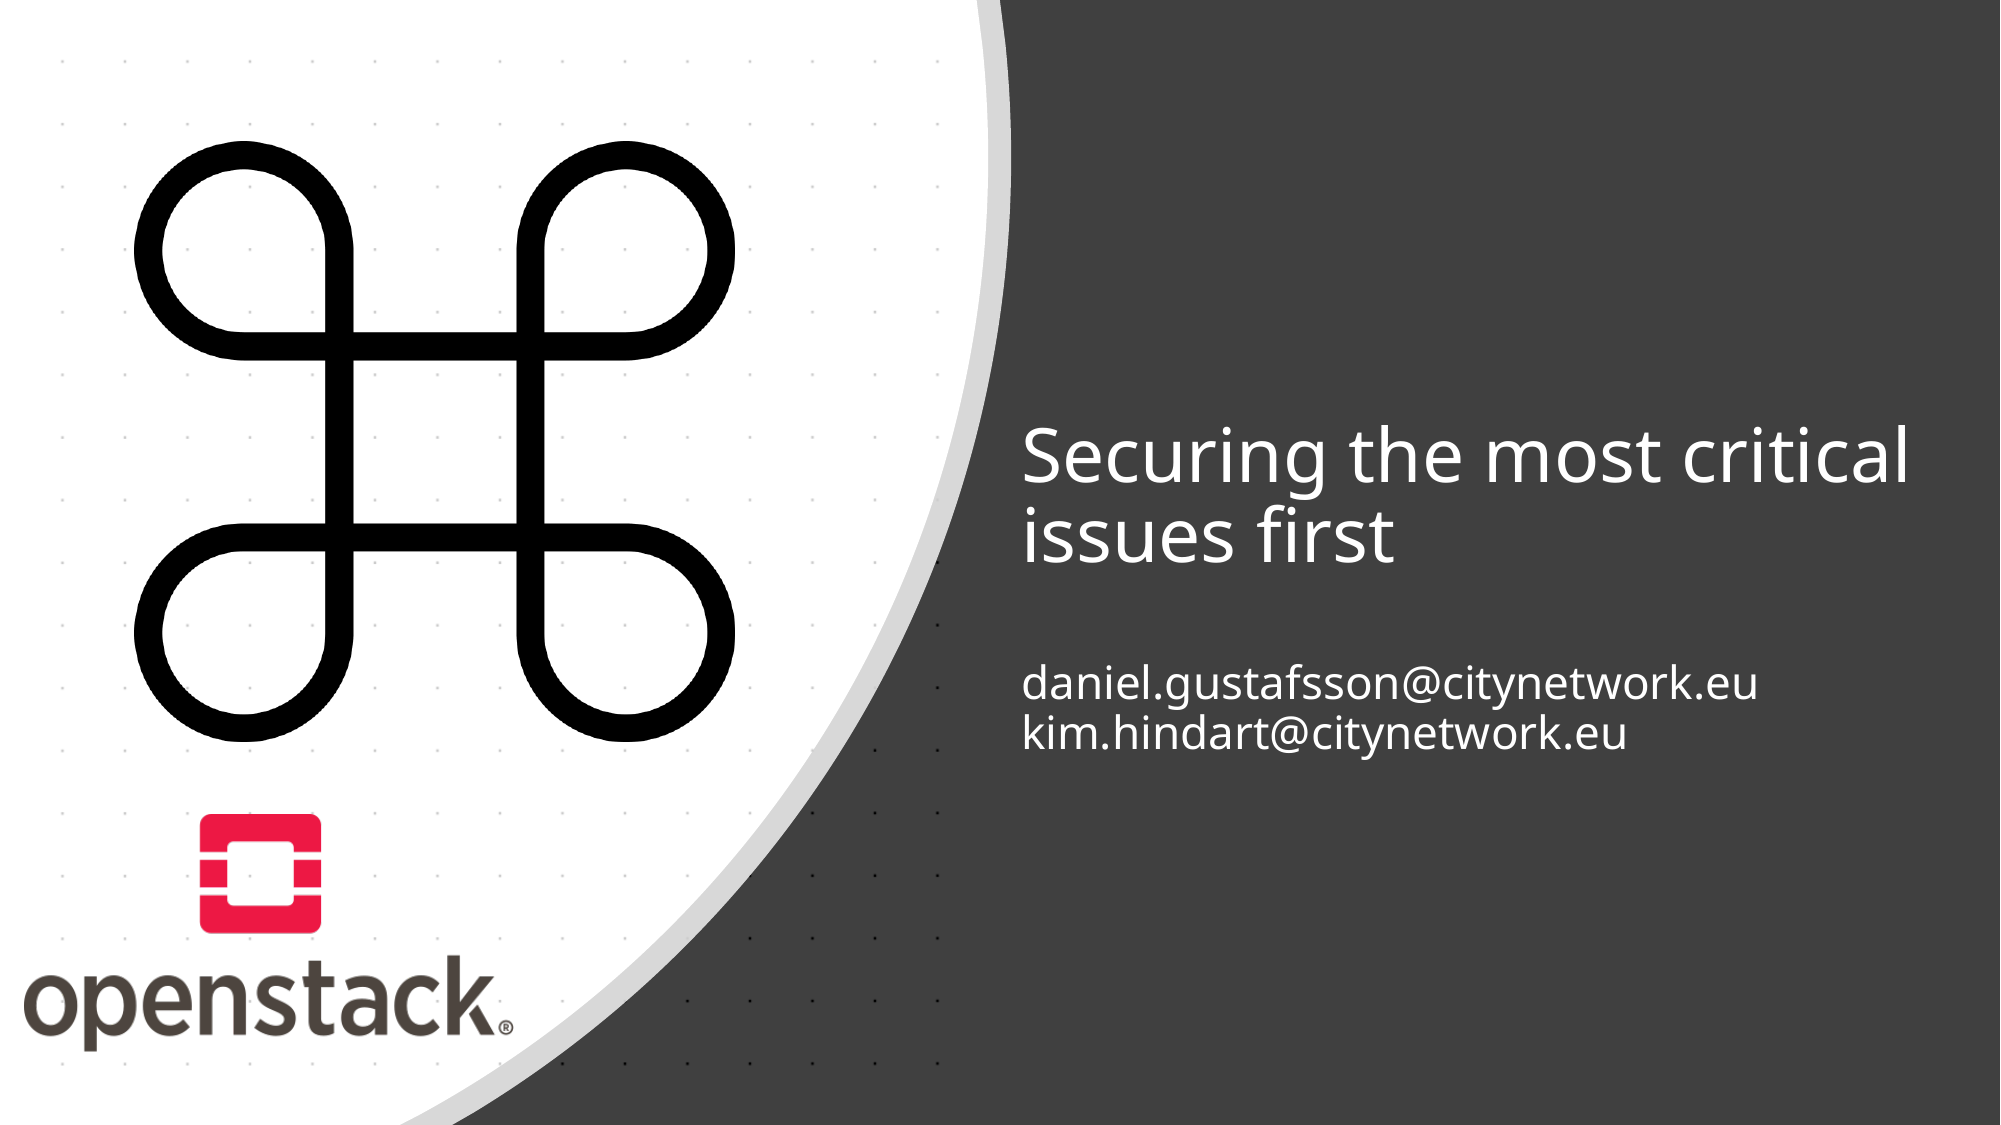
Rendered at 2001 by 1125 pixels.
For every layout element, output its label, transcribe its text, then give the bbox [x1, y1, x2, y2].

picture [454, 441, 976, 1125]
text_box [0, 0, 2000, 1125]
picture [134, 141, 735, 742]
text_box Securing the most critical issues first daniel.gustafsson@citynetwork.eu kim.hindart@citynetwork.eu [1006, 292, 1985, 767]
picture [24, 814, 514, 1052]
